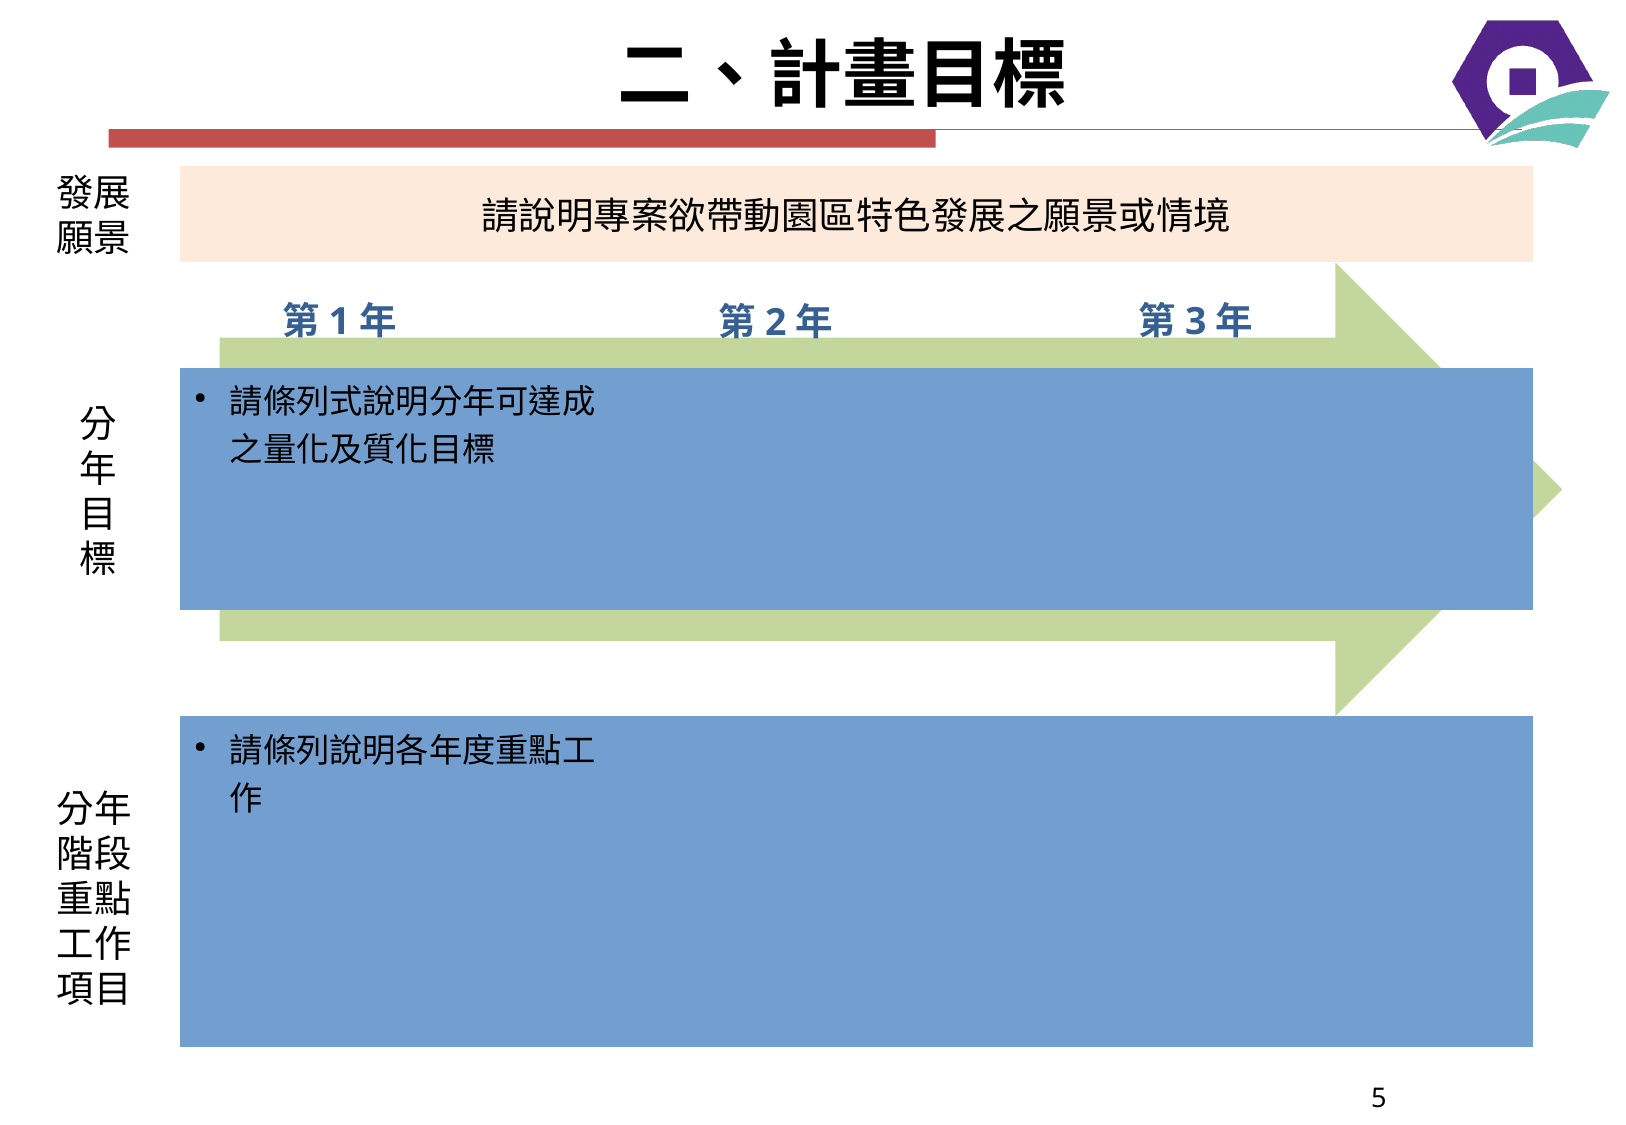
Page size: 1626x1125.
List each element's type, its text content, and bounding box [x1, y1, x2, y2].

text_box 分年目標 [65, 393, 130, 588]
table_header [1082, 716, 1533, 1047]
text_box 發展願景 [41, 161, 156, 266]
table_header [631, 716, 1082, 1047]
table_header [1082, 368, 1533, 610]
text_box 第1年 [265, 289, 414, 350]
text_box 二、計畫目標 [0, 18, 1625, 125]
text_box [1533, 460, 1563, 519]
text_box 分年階段重點工作項目 [42, 777, 150, 1017]
text_box 請說明專案欲帶動園區特色發展之願景或情境 [180, 166, 1533, 262]
table_header 請條列說明各年度重點工作 [180, 716, 631, 1047]
text_box [219, 610, 1442, 716]
text_box 第3年 [1122, 289, 1270, 350]
table_header [631, 368, 1082, 610]
text_box 第2年 [701, 290, 850, 352]
table_header 請條列式說明分年可達成之量化及質化目標 [180, 368, 631, 610]
text_box [219, 262, 1441, 368]
